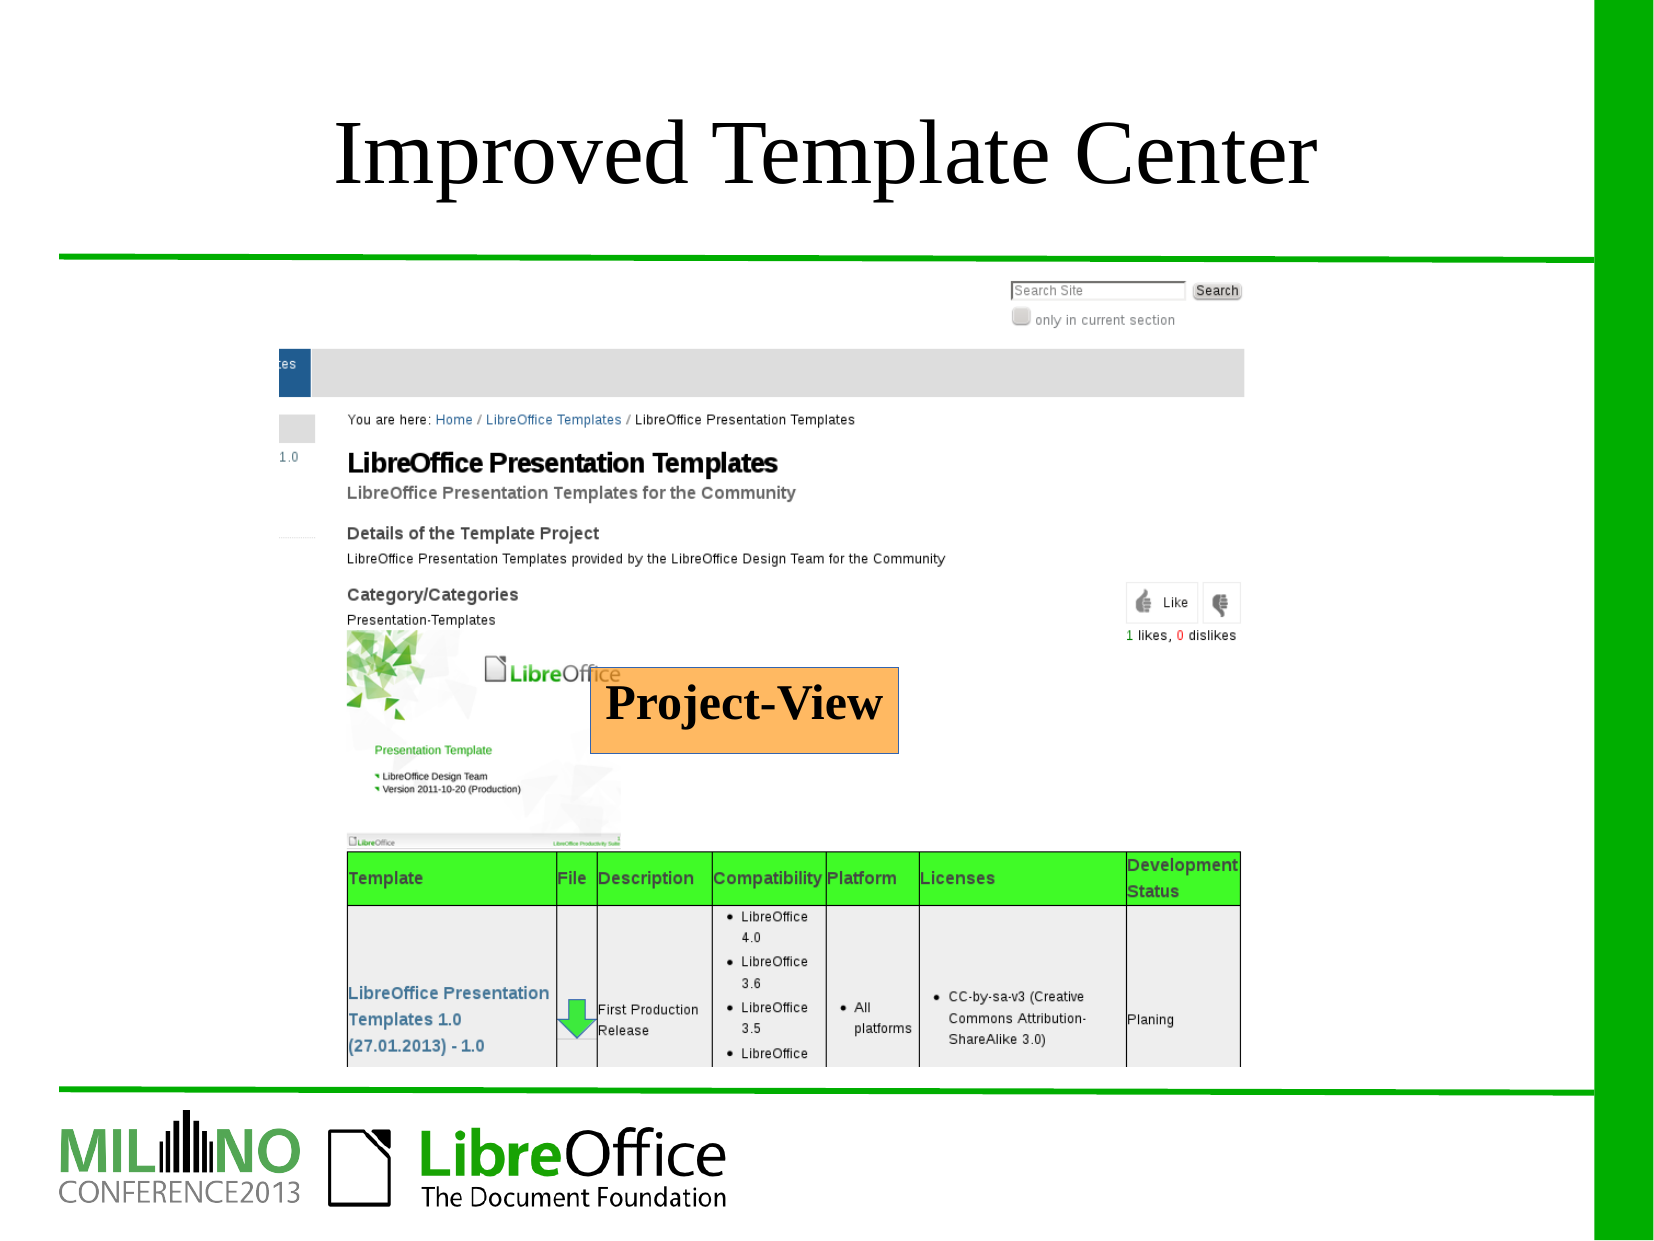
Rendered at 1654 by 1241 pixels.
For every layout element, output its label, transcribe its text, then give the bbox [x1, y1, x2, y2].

picture [279, 269, 1252, 1067]
picture [59, 1092, 756, 1241]
title Improved Template Center [82, 49, 1571, 257]
text_box Project-View [590, 667, 898, 754]
